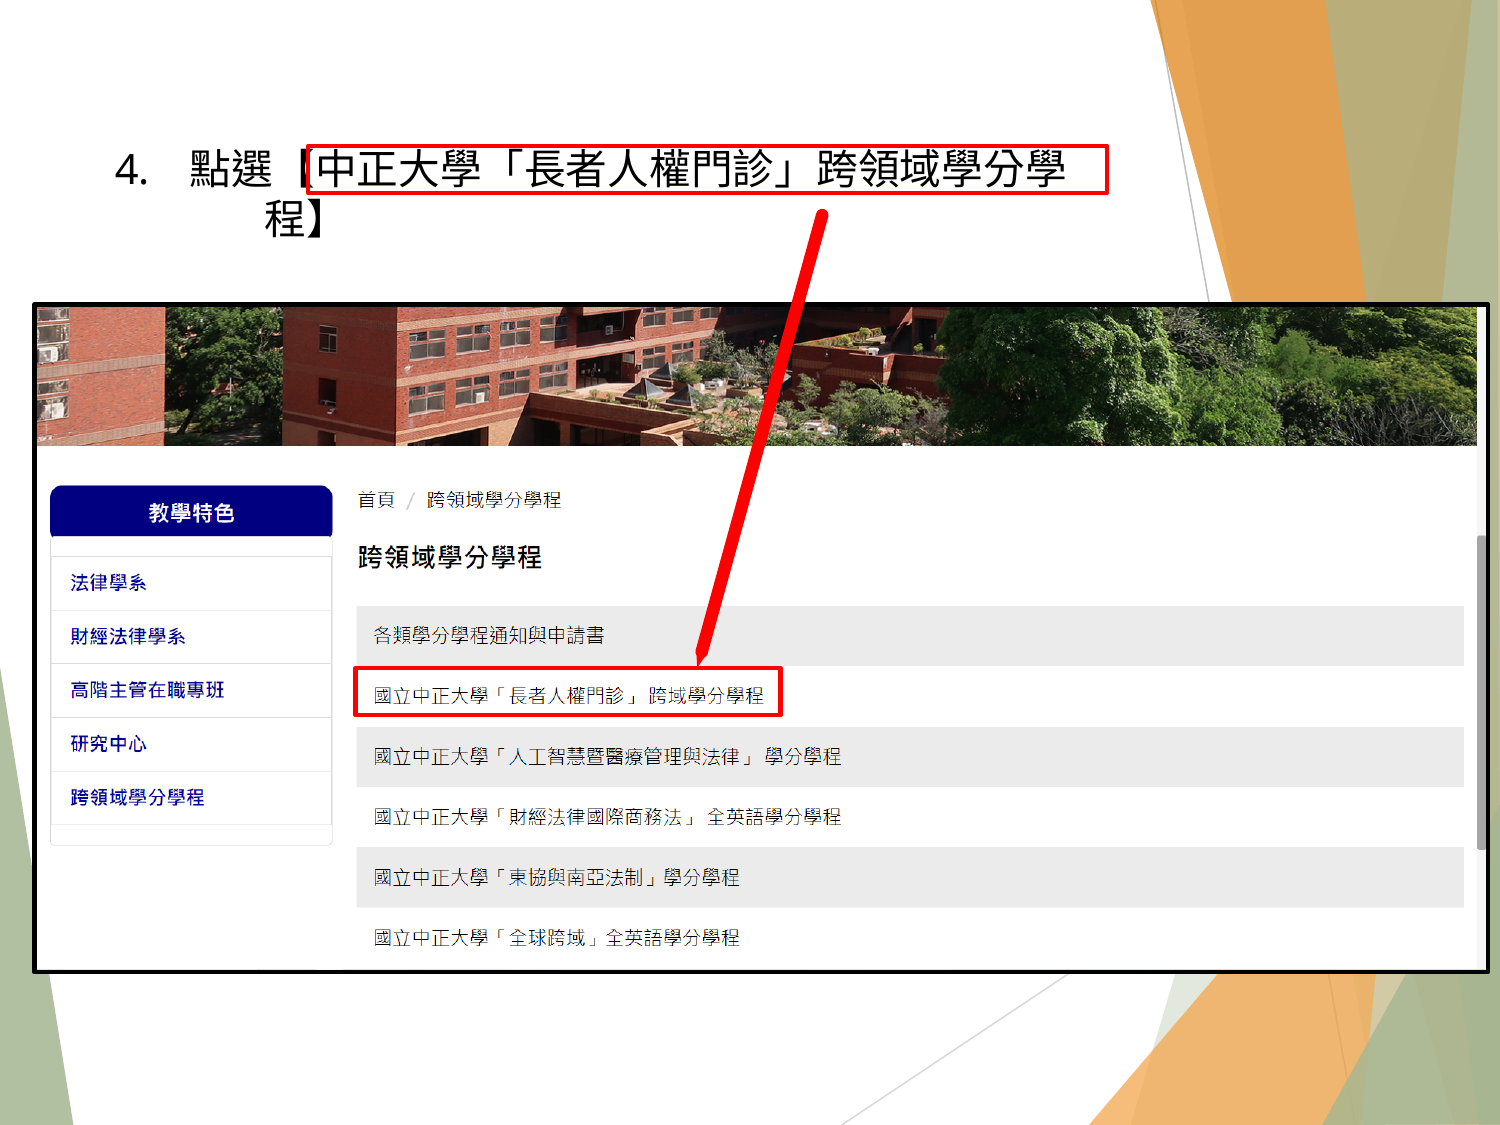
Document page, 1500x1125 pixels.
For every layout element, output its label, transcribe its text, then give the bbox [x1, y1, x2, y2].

picture [36, 306, 1486, 970]
picture [358, 670, 778, 713]
title 點選【中正大學「長者人權門診」跨領域學分學程】 [99, 135, 1142, 302]
